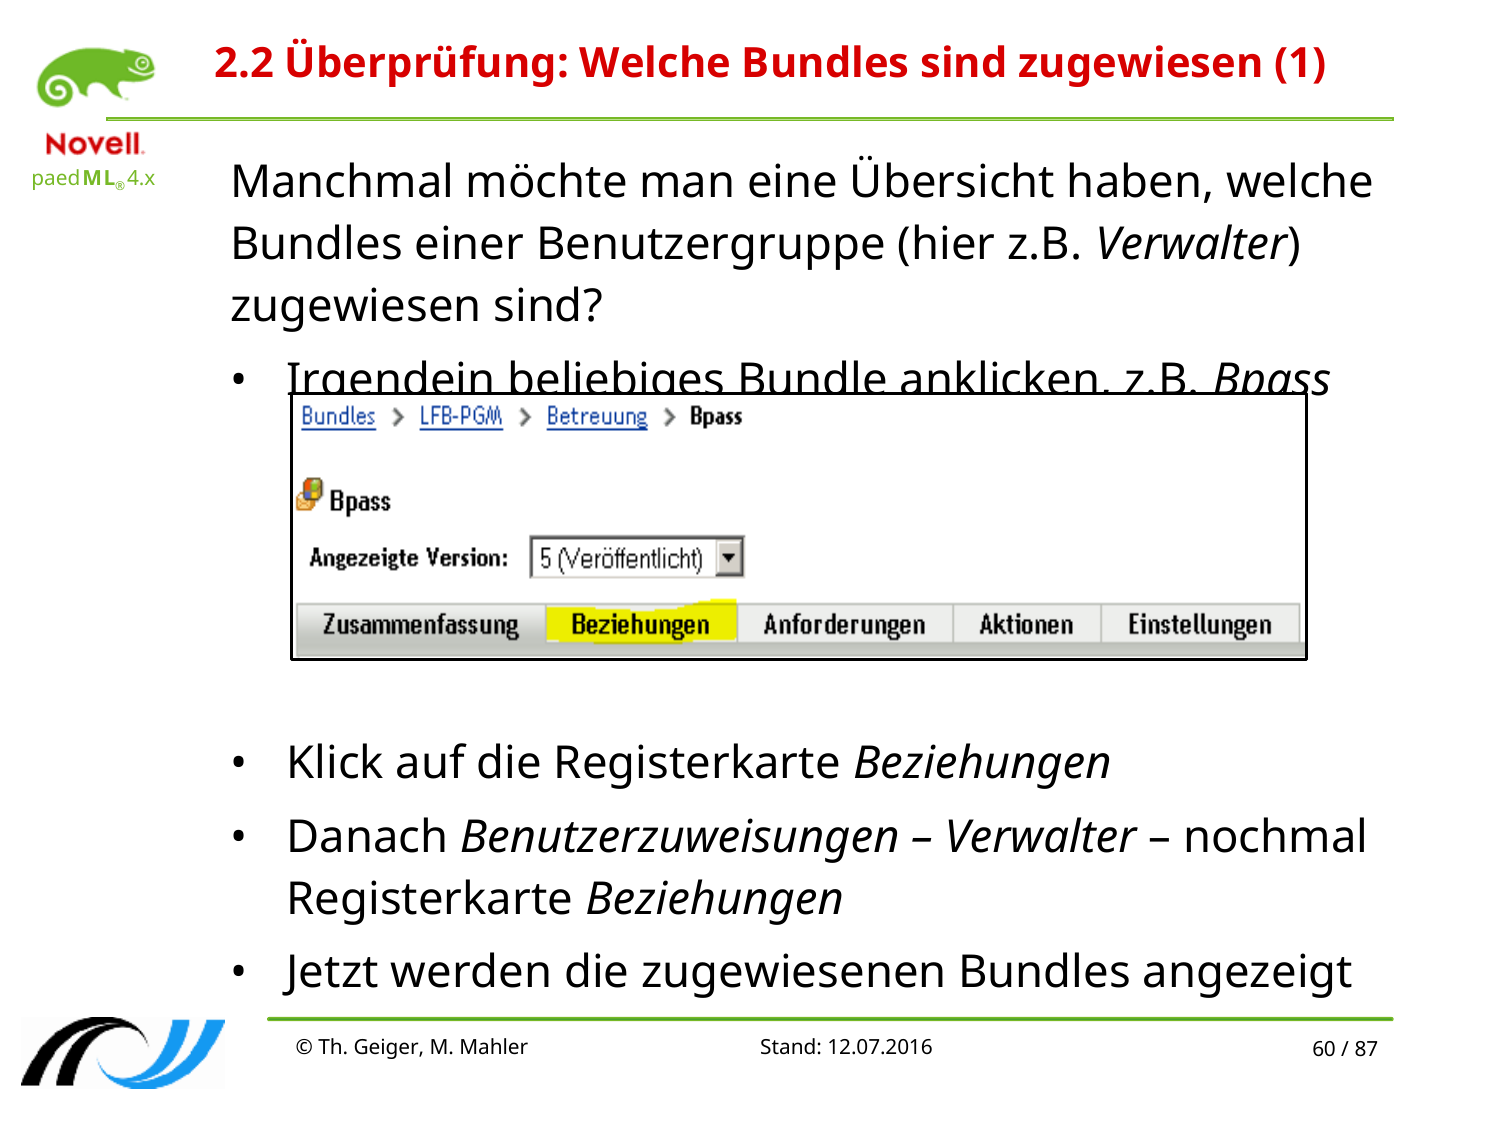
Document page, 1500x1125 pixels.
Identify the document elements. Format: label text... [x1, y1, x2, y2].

picture [24, 32, 167, 175]
picture [293, 394, 1306, 659]
list Manchmal möchte man eine Übersicht haben, welche Bundles einer Benutzergruppe (hier z.B. Verwalter) zugewiesen sind? Irgendein beliebiges Bundle anklicken, z.B. Bpass Klick auf die Registerkarte Beziehungen Danach Benutzerzuweisungen – Verwalter – nochmal Registerkarte Beziehungen Jetzt werden die zugewiesenen Bundles angezeigt [230, 149, 1388, 914]
picture [21, 1017, 225, 1089]
title 2.2 Überprüfung: Welche Bundles sind zugewiesen (1) [214, 16, 1393, 108]
